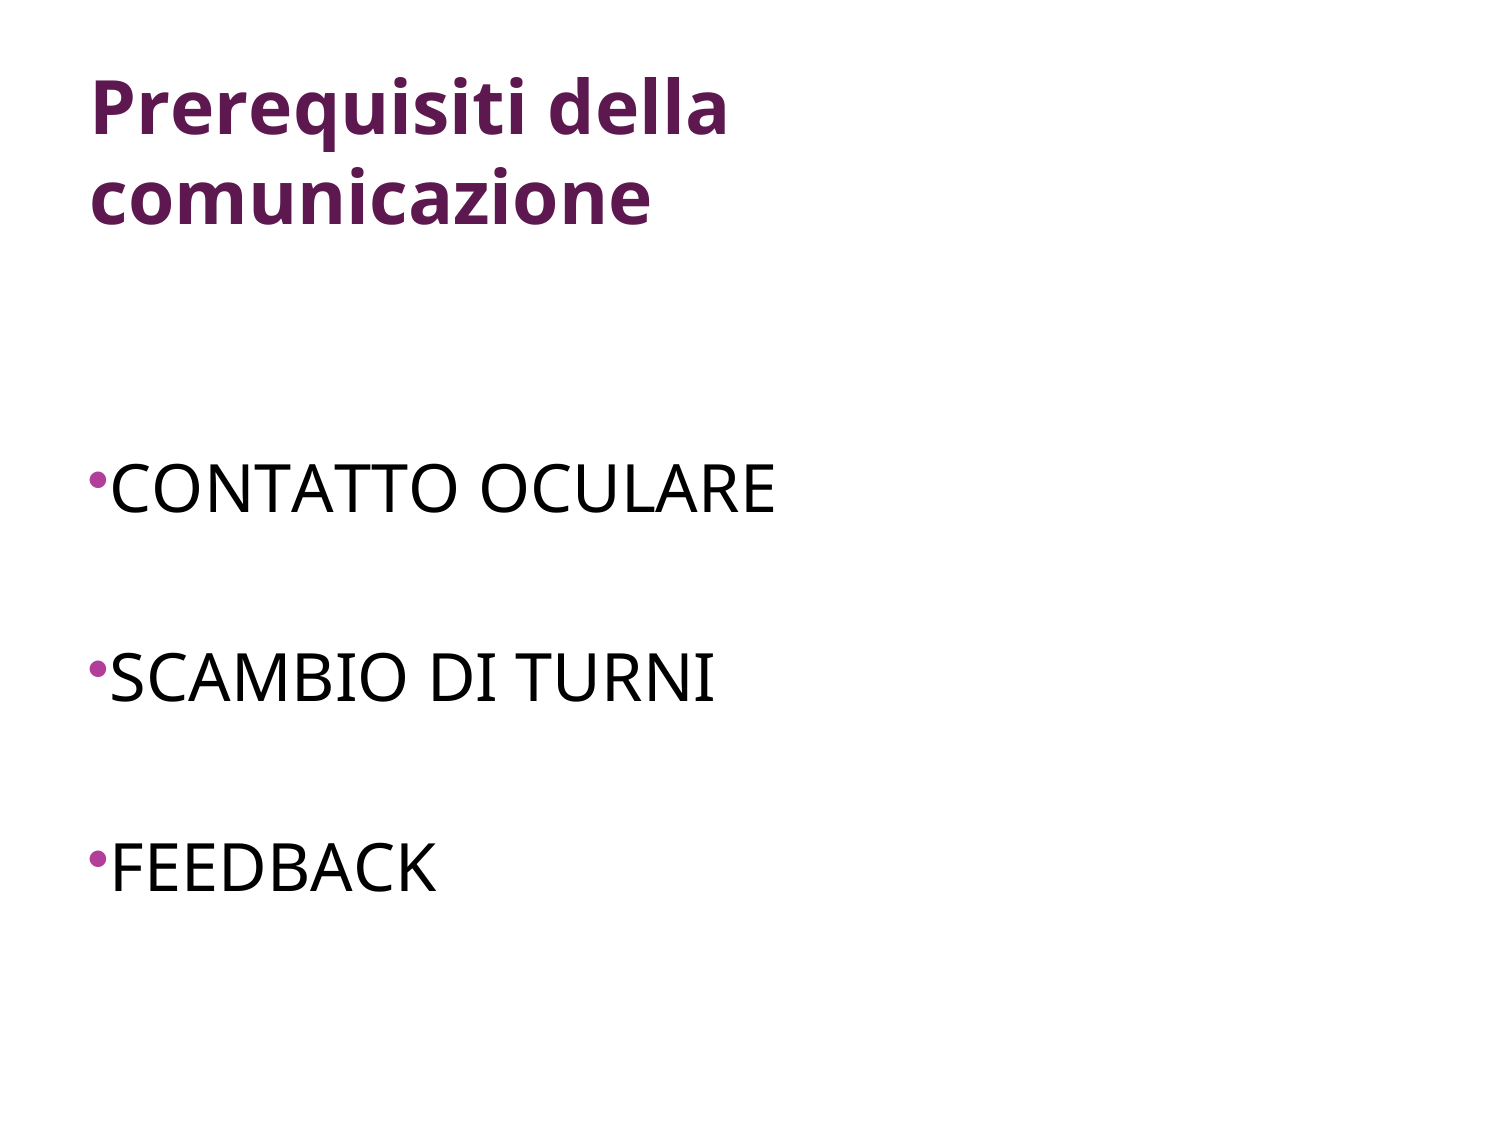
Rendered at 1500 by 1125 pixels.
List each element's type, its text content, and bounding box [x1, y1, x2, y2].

title Prerequisiti della comunicazione [75, 52, 1263, 240]
list CONTATTO OCULARE SCAMBIO DI TURNI FEEDBACK [75, 264, 1263, 1059]
